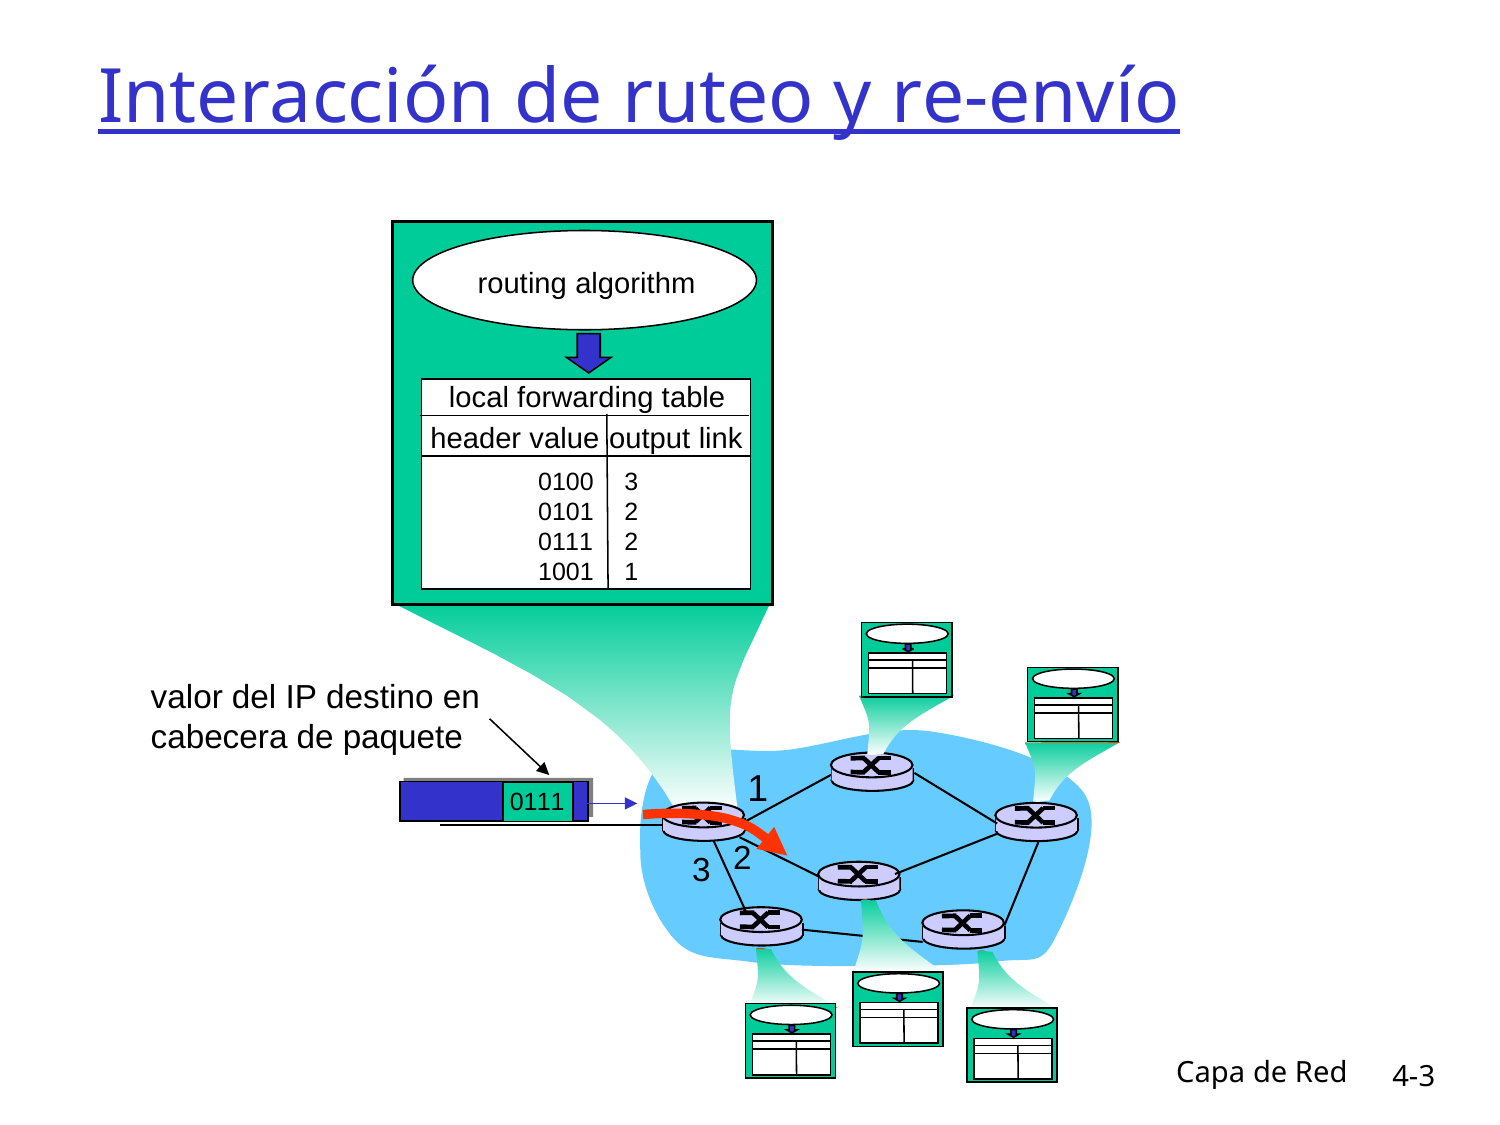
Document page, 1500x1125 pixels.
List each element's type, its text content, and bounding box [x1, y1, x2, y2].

text_box [974, 1039, 1052, 1045]
text_box [966, 1008, 1059, 1083]
text_box 1 [732, 756, 783, 818]
text_box [1033, 670, 1113, 704]
text_box [914, 669, 946, 693]
text_box [392, 221, 773, 607]
text_box [860, 1010, 903, 1017]
text_box [869, 669, 911, 693]
text_box [1035, 706, 1077, 712]
text_box [974, 1054, 1017, 1079]
text_box [753, 1042, 795, 1048]
text_box [860, 1018, 903, 1043]
text_box 0111 [494, 777, 581, 824]
text_box [1019, 1054, 1052, 1079]
text_box output link [590, 411, 762, 463]
text_box 3 2 2 1 [609, 458, 654, 594]
text_box header value [415, 411, 590, 463]
text_box [1019, 1046, 1052, 1053]
text_box [974, 1046, 1017, 1053]
text_box [581, 777, 594, 803]
text_box [399, 777, 494, 821]
text_box output link [590, 416, 606, 455]
text_box local forwarding table [434, 371, 741, 411]
text_box [798, 1042, 830, 1048]
text_box 2 [718, 828, 767, 884]
text_box [798, 1050, 830, 1075]
text_box [914, 661, 946, 667]
text_box [419, 616, 1115, 1047]
text_box [867, 625, 947, 659]
text_box [905, 1010, 938, 1017]
text_box [869, 661, 911, 667]
text_box [751, 1006, 831, 1040]
text_box [860, 1003, 938, 1009]
text_box [1035, 714, 1078, 738]
text_box 3 [677, 840, 726, 896]
text_box [905, 1018, 938, 1043]
text_box valor del IP destino en cabecera de paquete [135, 667, 505, 764]
text_box [1080, 714, 1112, 738]
text_box [1080, 706, 1112, 712]
text_box routing algorithm [433, 256, 740, 307]
title Interacción de ruteo y re-envío [83, 0, 1359, 188]
text_box [753, 1050, 795, 1075]
text_box 0100 0101 0111 1001 [523, 458, 609, 594]
text_box [581, 804, 594, 821]
